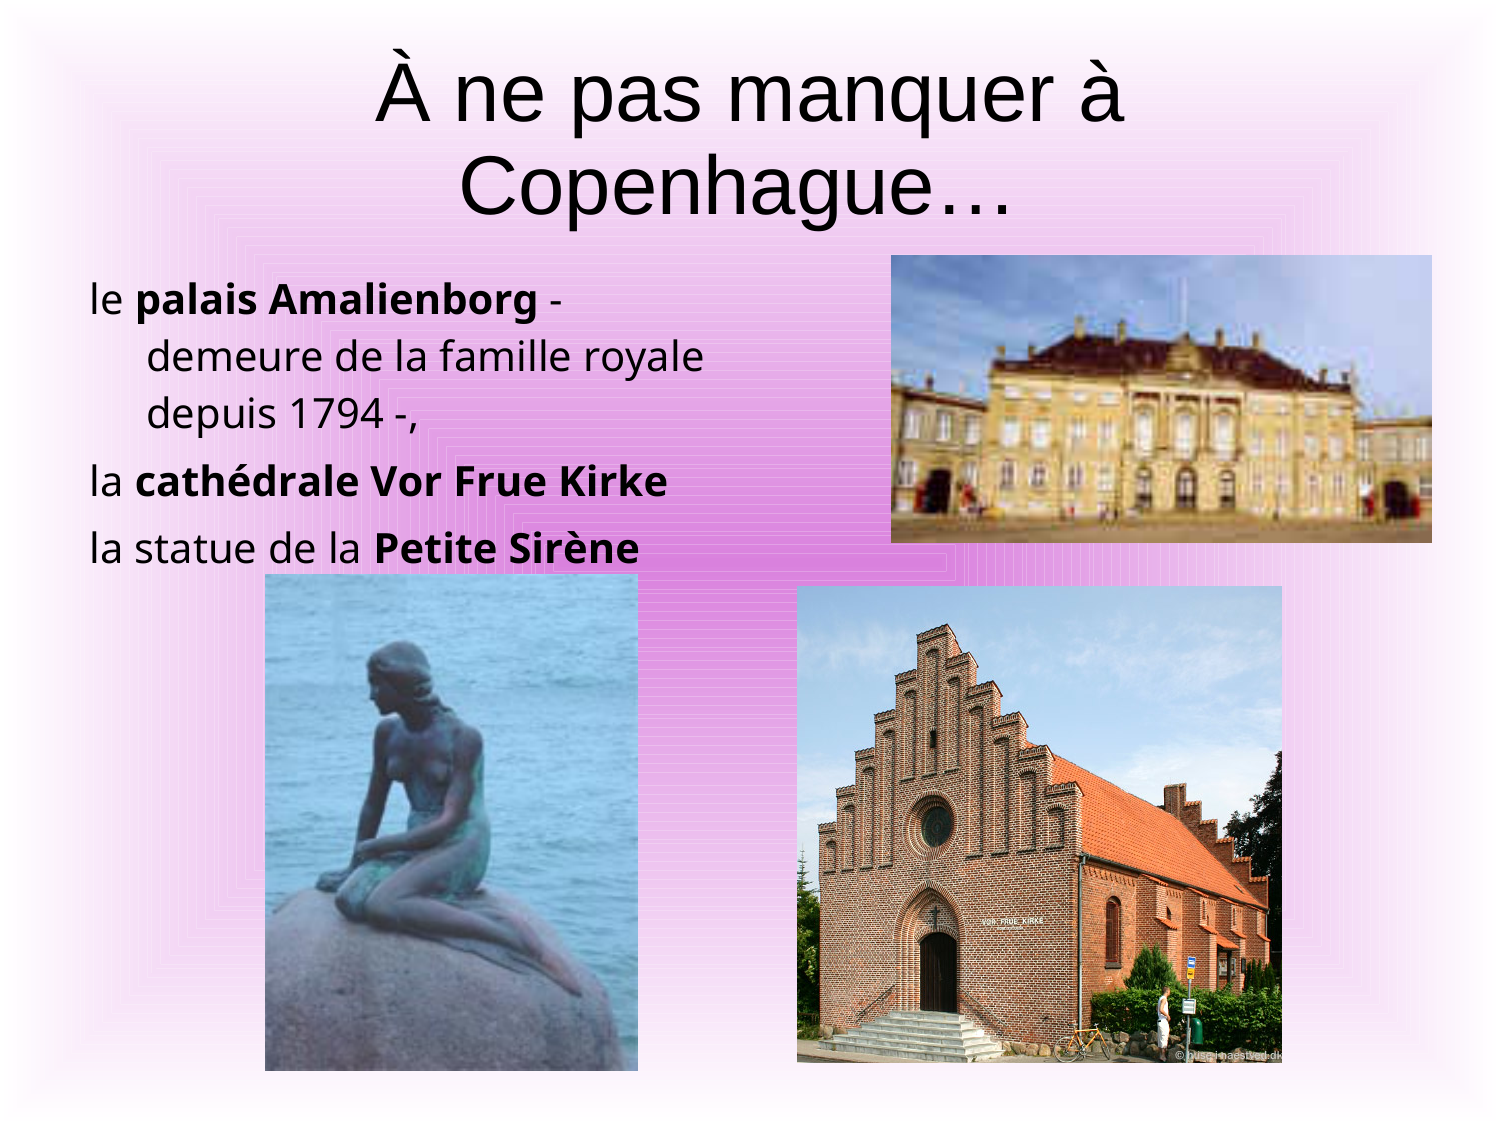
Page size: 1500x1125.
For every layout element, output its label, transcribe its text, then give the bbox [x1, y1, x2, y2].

list le palais Amalienborg - demeure de la famille royale depuis 1794 -, la cathédrale Vor Frue Kirke la statue de la Petite Sirène [75, 262, 738, 1006]
picture [797, 586, 1282, 1063]
title À ne pas manquer à Copenhague… [75, 38, 1426, 240]
picture [891, 255, 1432, 543]
picture [265, 574, 638, 1071]
